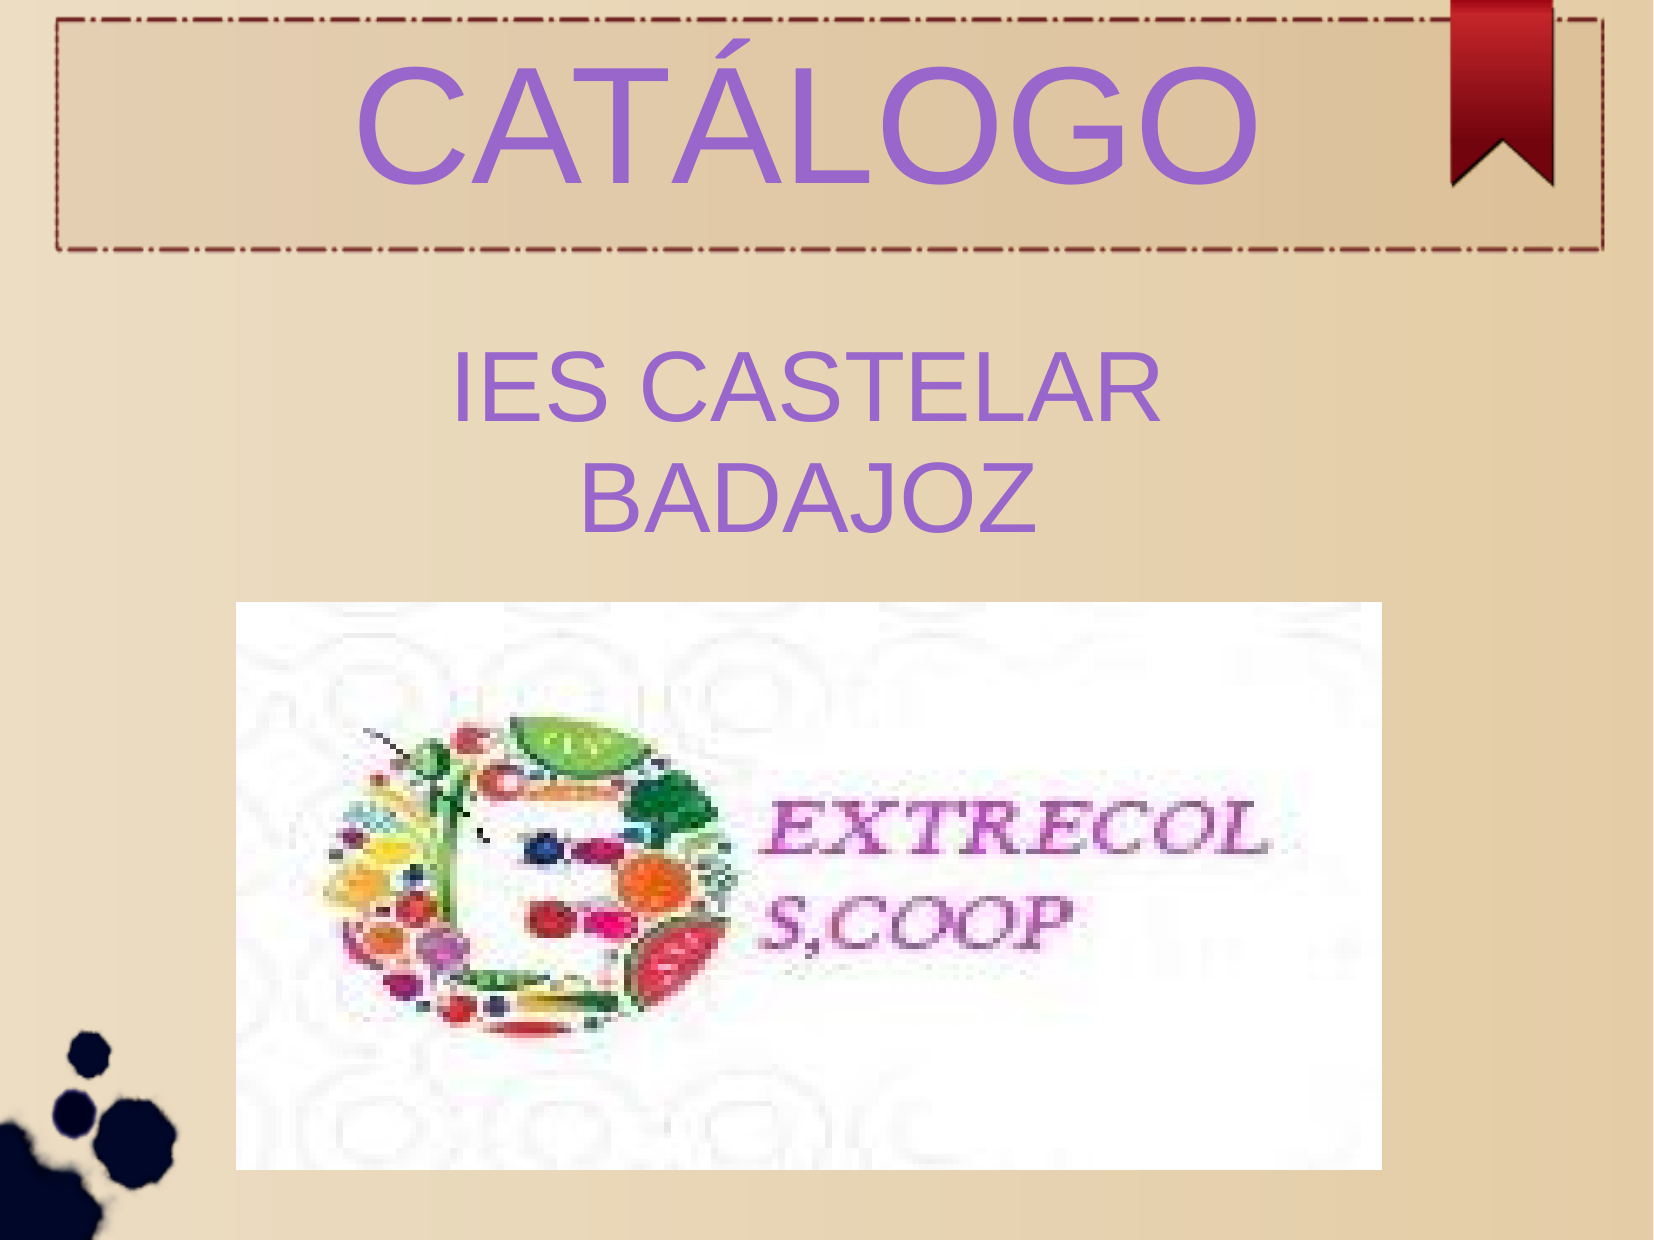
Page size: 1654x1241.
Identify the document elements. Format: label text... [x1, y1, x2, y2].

picture [0, 579, 1654, 1240]
title [1499, 0, 1654, 579]
title [0, 0, 118, 579]
subtitle CATÁLOGO IES CASTELAR BADAJOZ [118, 0, 1499, 626]
